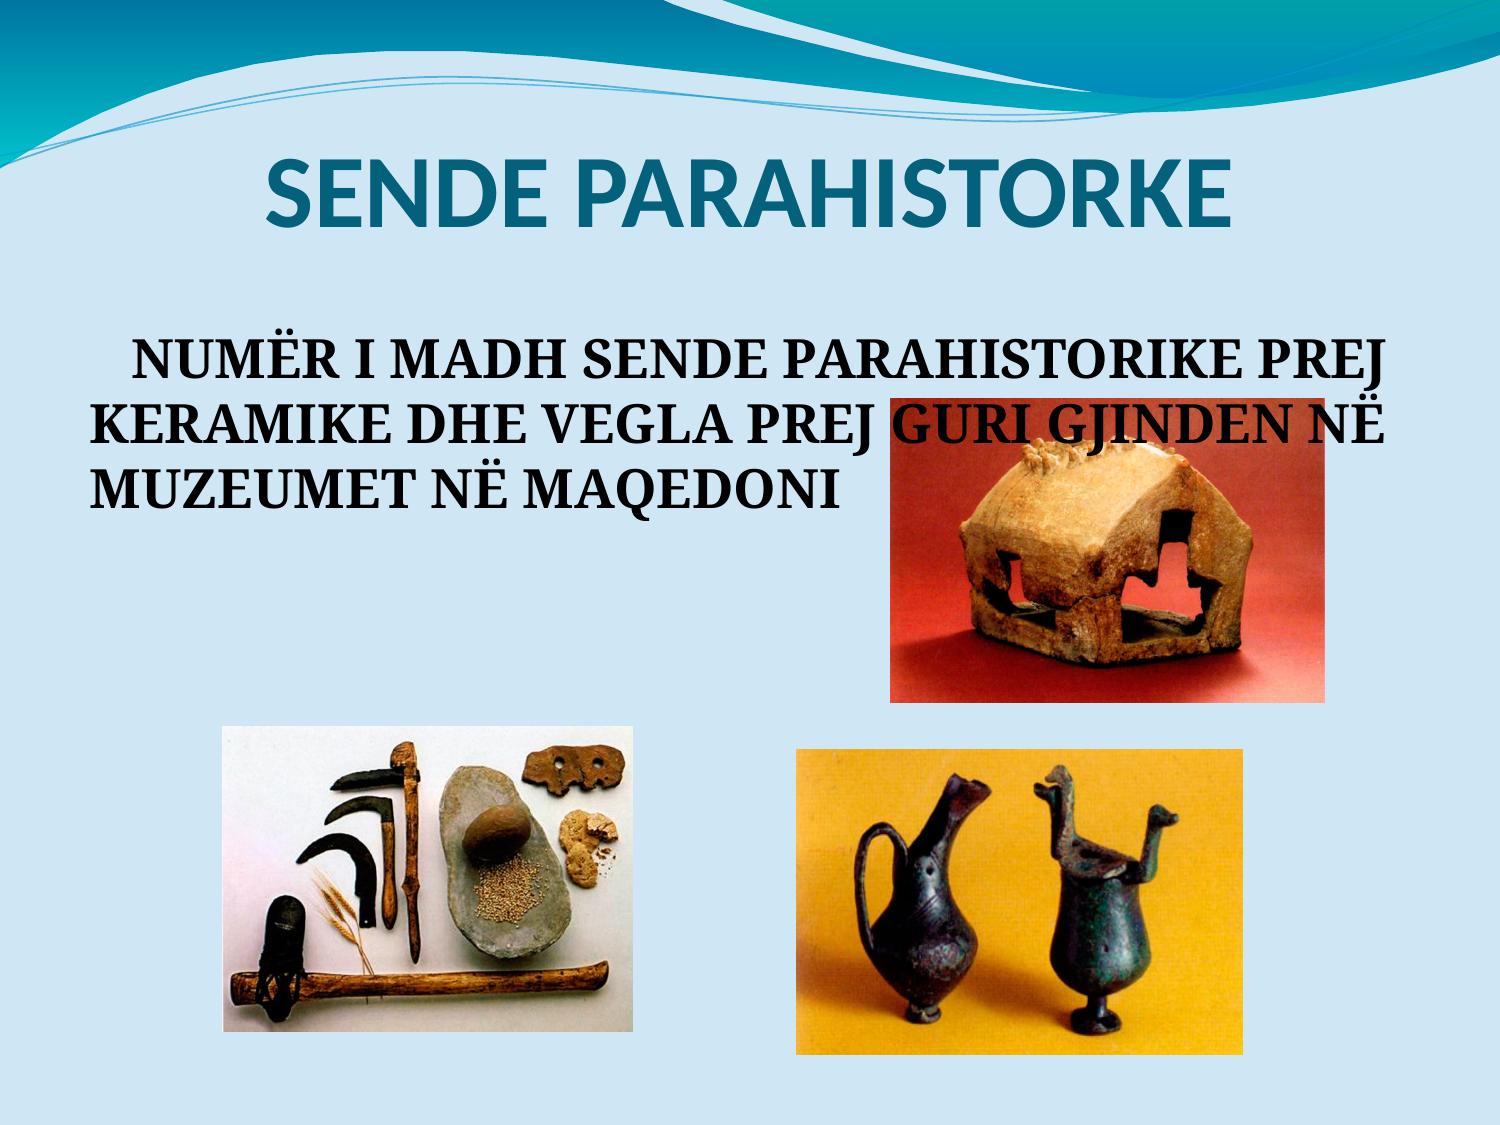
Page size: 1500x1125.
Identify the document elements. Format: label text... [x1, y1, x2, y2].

picture [796, 749, 1243, 1055]
title SENDE PARAHISTORKE [75, 115, 1425, 303]
list NUMËR I MADH SENDE PARAHISTORIKE PREJ KERAMIKE DHE VEGLA PREJ GURI GJINDEN NË MUZEUMET NË MAQEDONI [75, 317, 1425, 1038]
